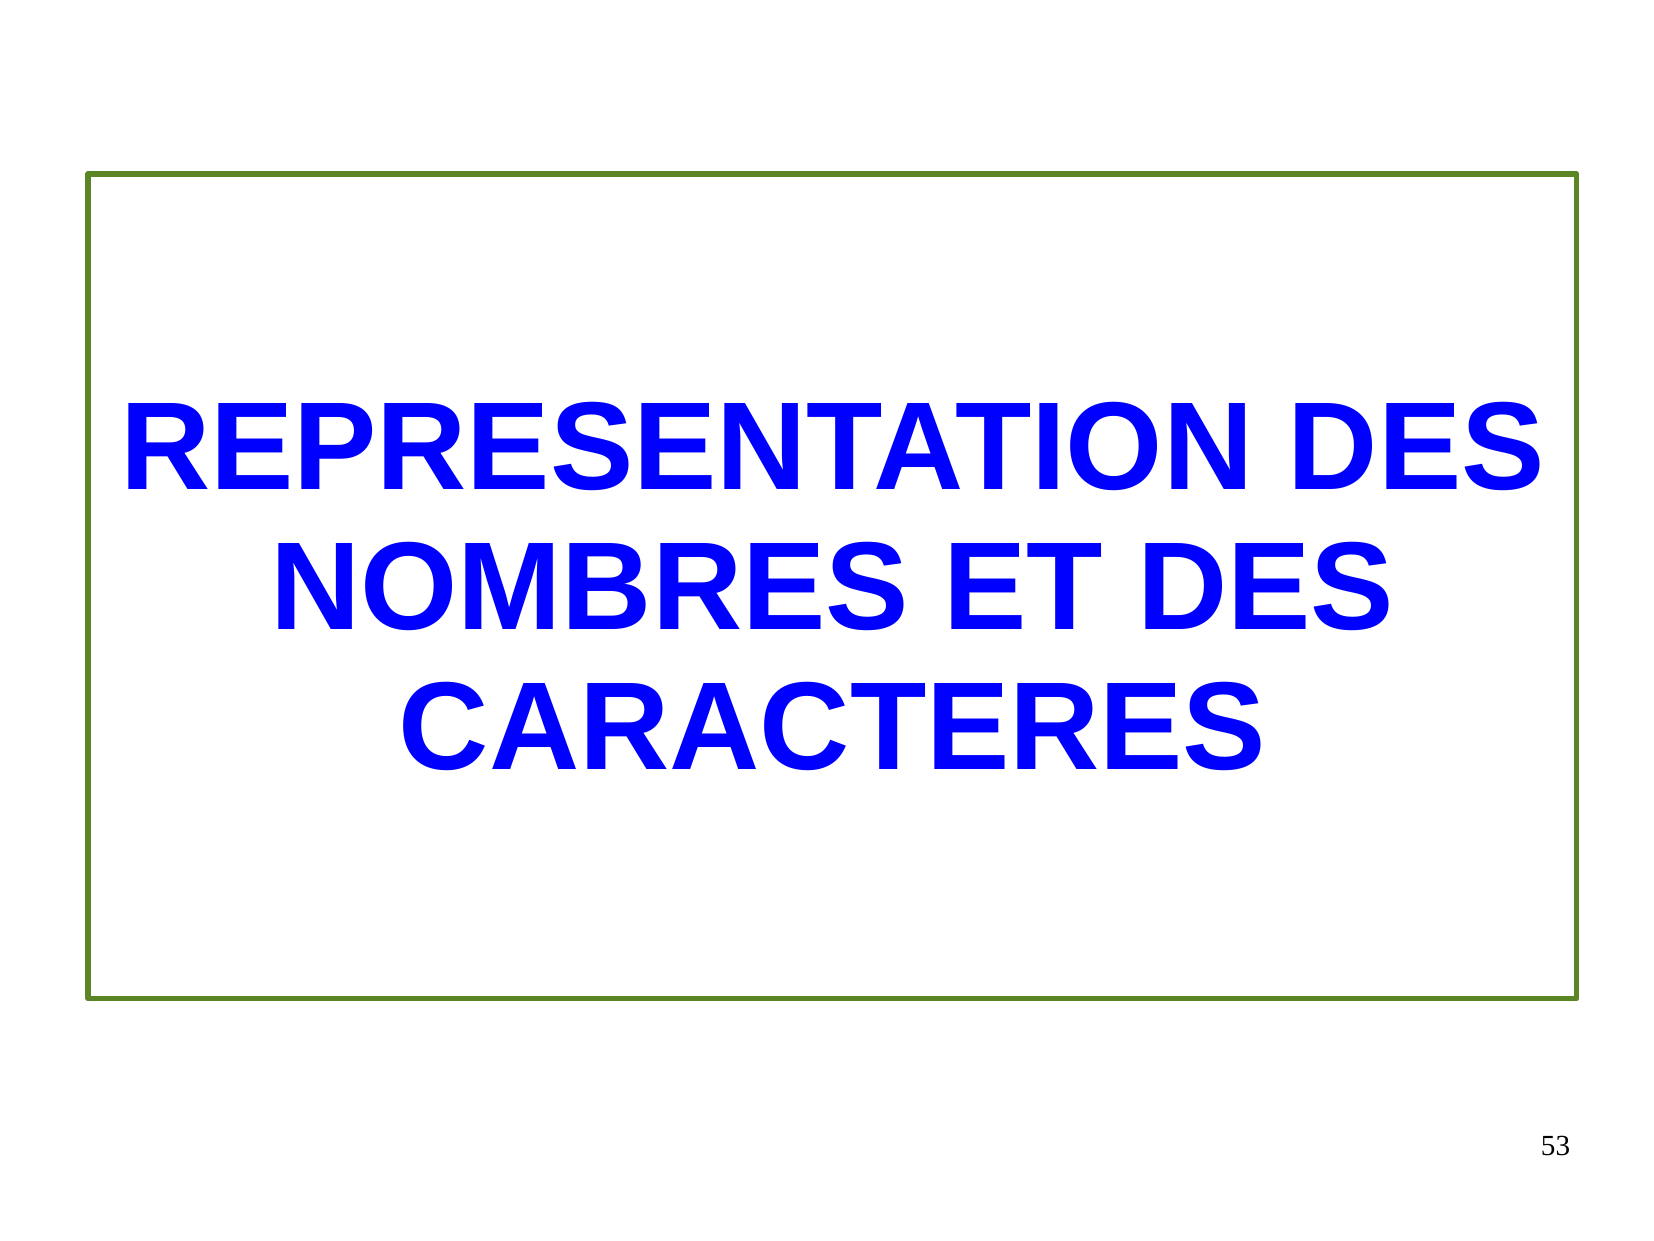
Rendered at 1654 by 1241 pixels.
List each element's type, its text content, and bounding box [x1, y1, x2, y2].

text_box REPRESENTATION DES NOMBRES ET DES CARACTERES [88, 174, 1577, 999]
